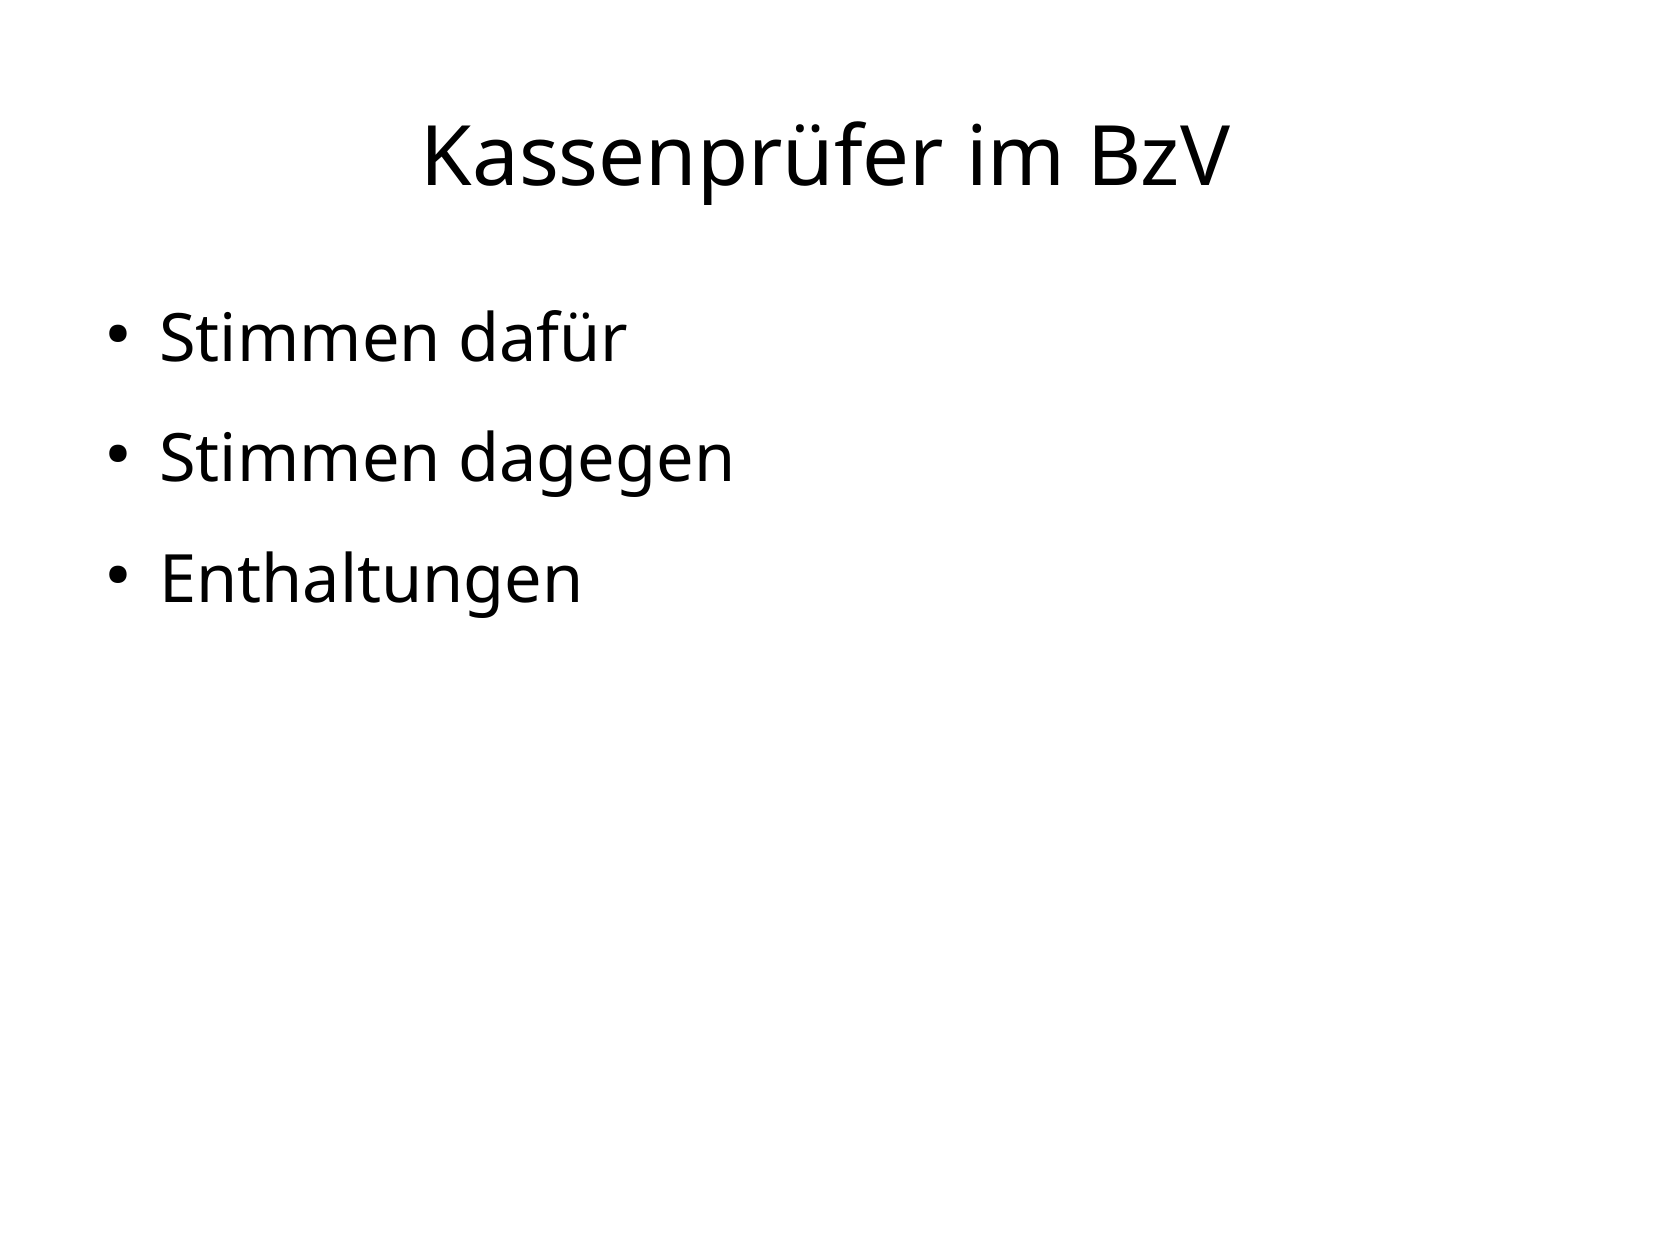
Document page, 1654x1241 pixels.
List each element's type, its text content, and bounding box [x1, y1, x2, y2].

list Stimmen dafür Stimmen dagegen Enthaltungen [88, 290, 1572, 1094]
title Kassenprüfer im BzV [82, 56, 1571, 250]
